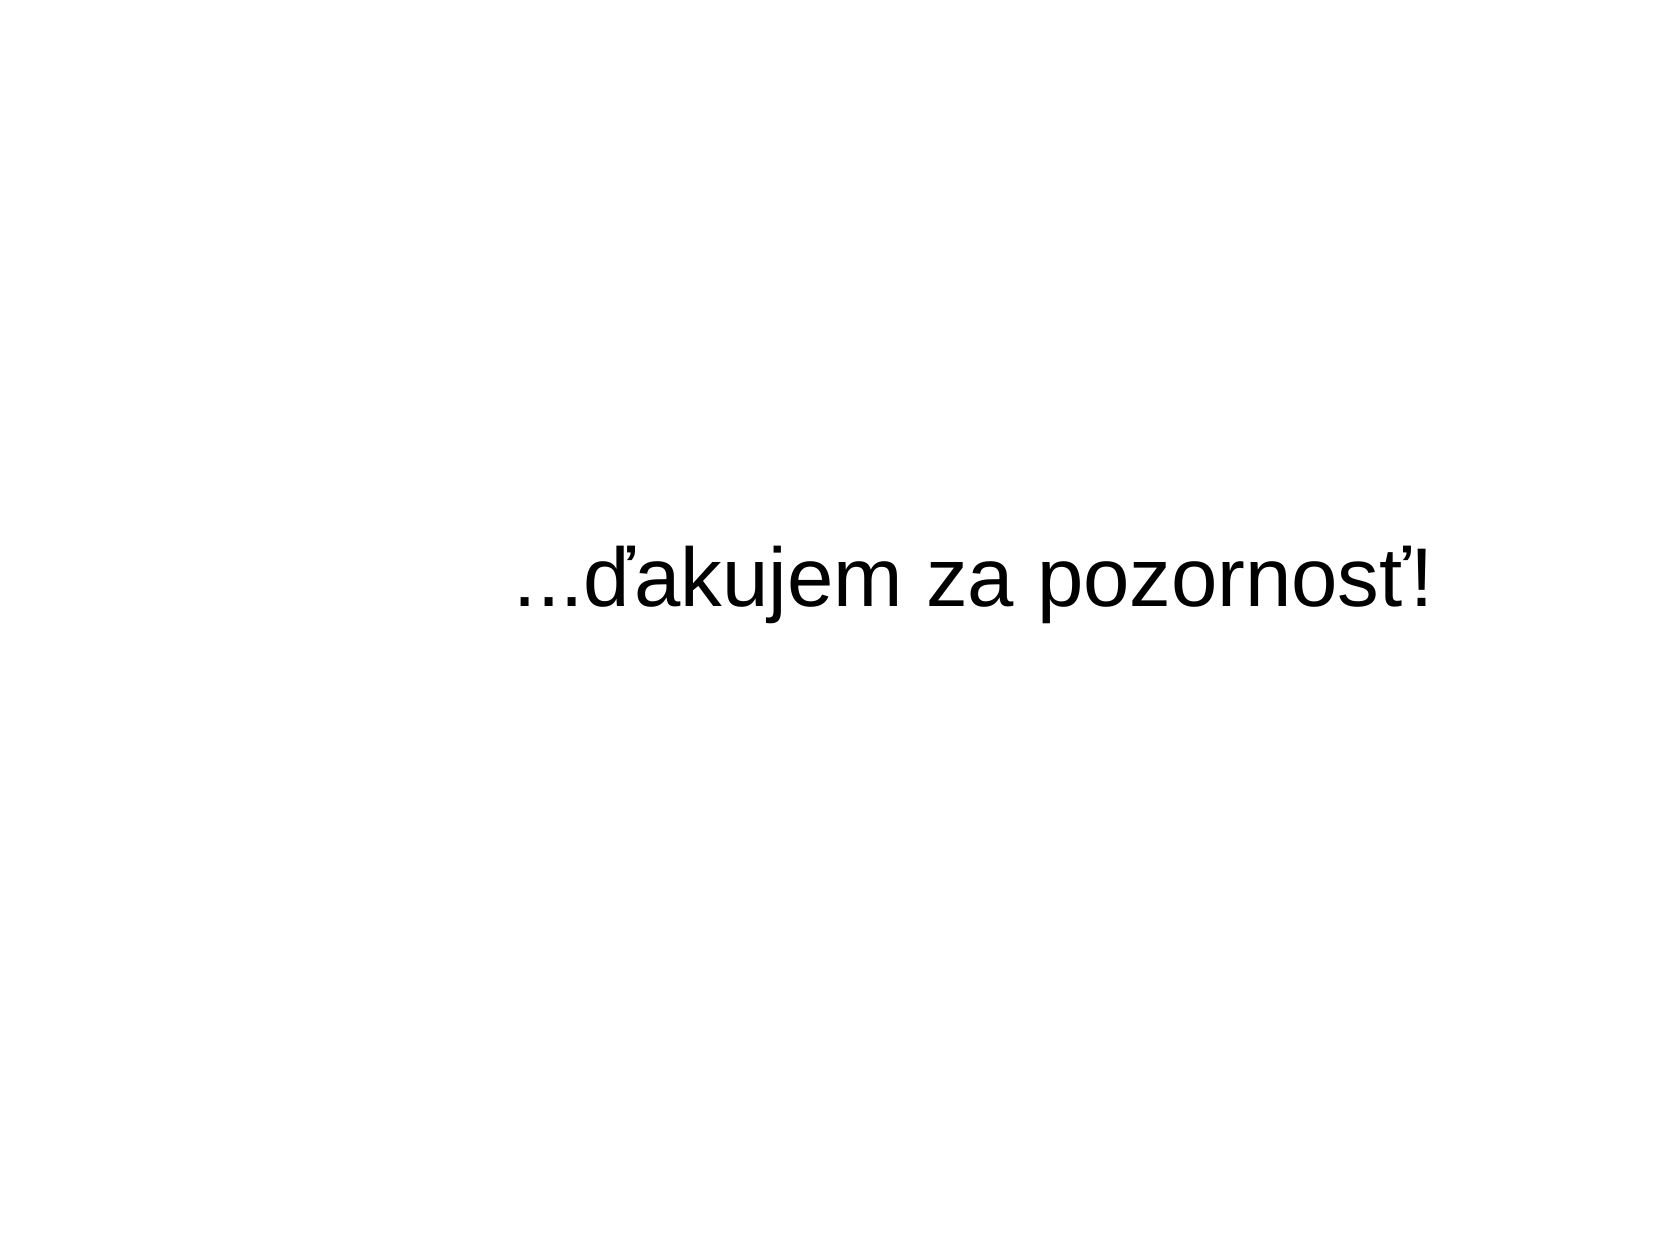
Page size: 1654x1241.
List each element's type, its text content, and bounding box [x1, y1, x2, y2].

subtitle ...ďakujem za pozornosť! [82, 218, 1571, 938]
